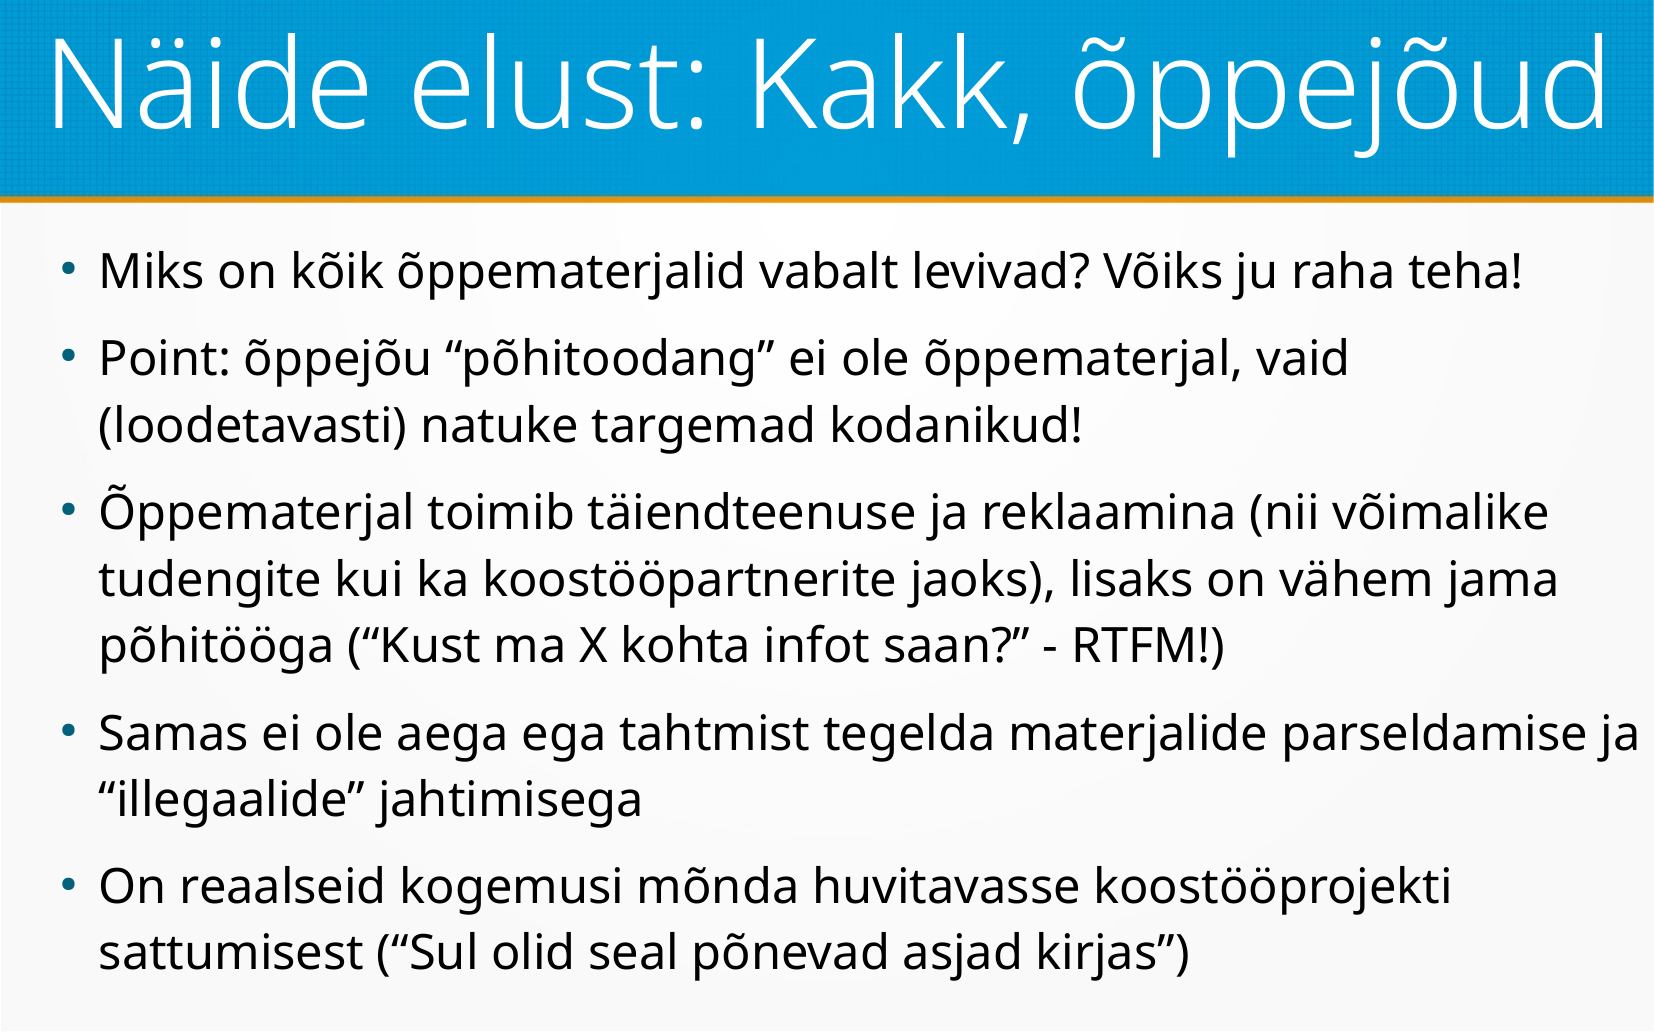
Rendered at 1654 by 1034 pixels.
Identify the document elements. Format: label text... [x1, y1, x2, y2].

list Miks on kõik õppematerjalid vabalt levivad? Võiks ju raha teha! Point: õppejõu “põhitoodang” ei ole õppematerjal, vaid (loodetavasti) natuke targemad kodanikud! Õppematerjal toimib täiendteenuse ja reklaamina (nii võimalike tudengite kui ka koostööpartnerite jaoks), lisaks on vähem jama põhitööga (“Kust ma X kohta infot saan?” - RTFM!) Samas ei ole aega ega tahtmist tegelda materjalide parseldamise ja “illegaalide” jahtimisega On reaalseid kogemusi mõnda huvitavasse koostööprojekti sattumisest (“Sul olid seal põnevad asjad kirjas”) [47, 236, 1642, 1004]
picture [0, 195, 1654, 1034]
title Näide elust: Kakk, õppejõud [43, 0, 1619, 166]
